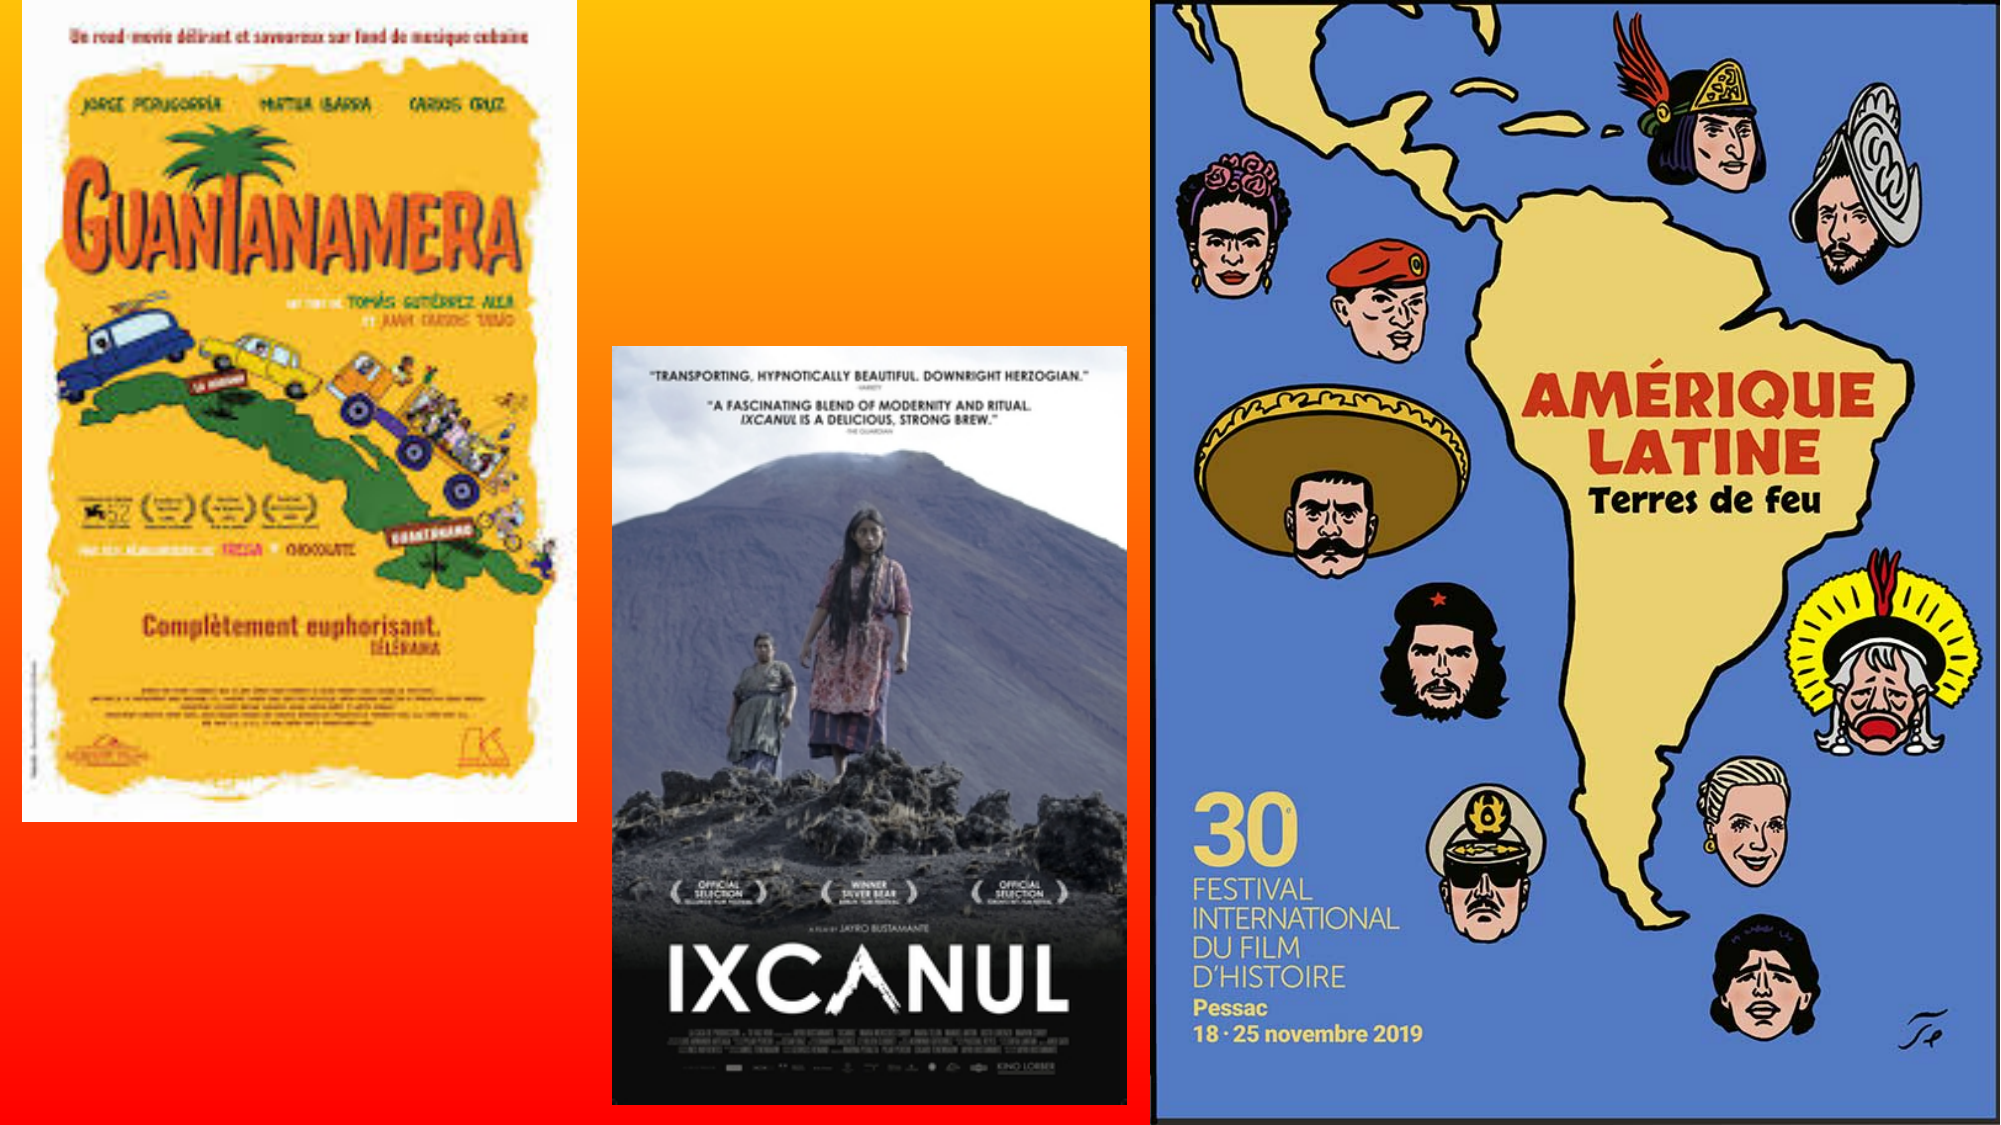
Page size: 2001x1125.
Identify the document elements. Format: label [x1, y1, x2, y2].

picture [22, 0, 577, 823]
picture [612, 346, 1127, 1105]
picture [1150, 0, 2000, 1125]
